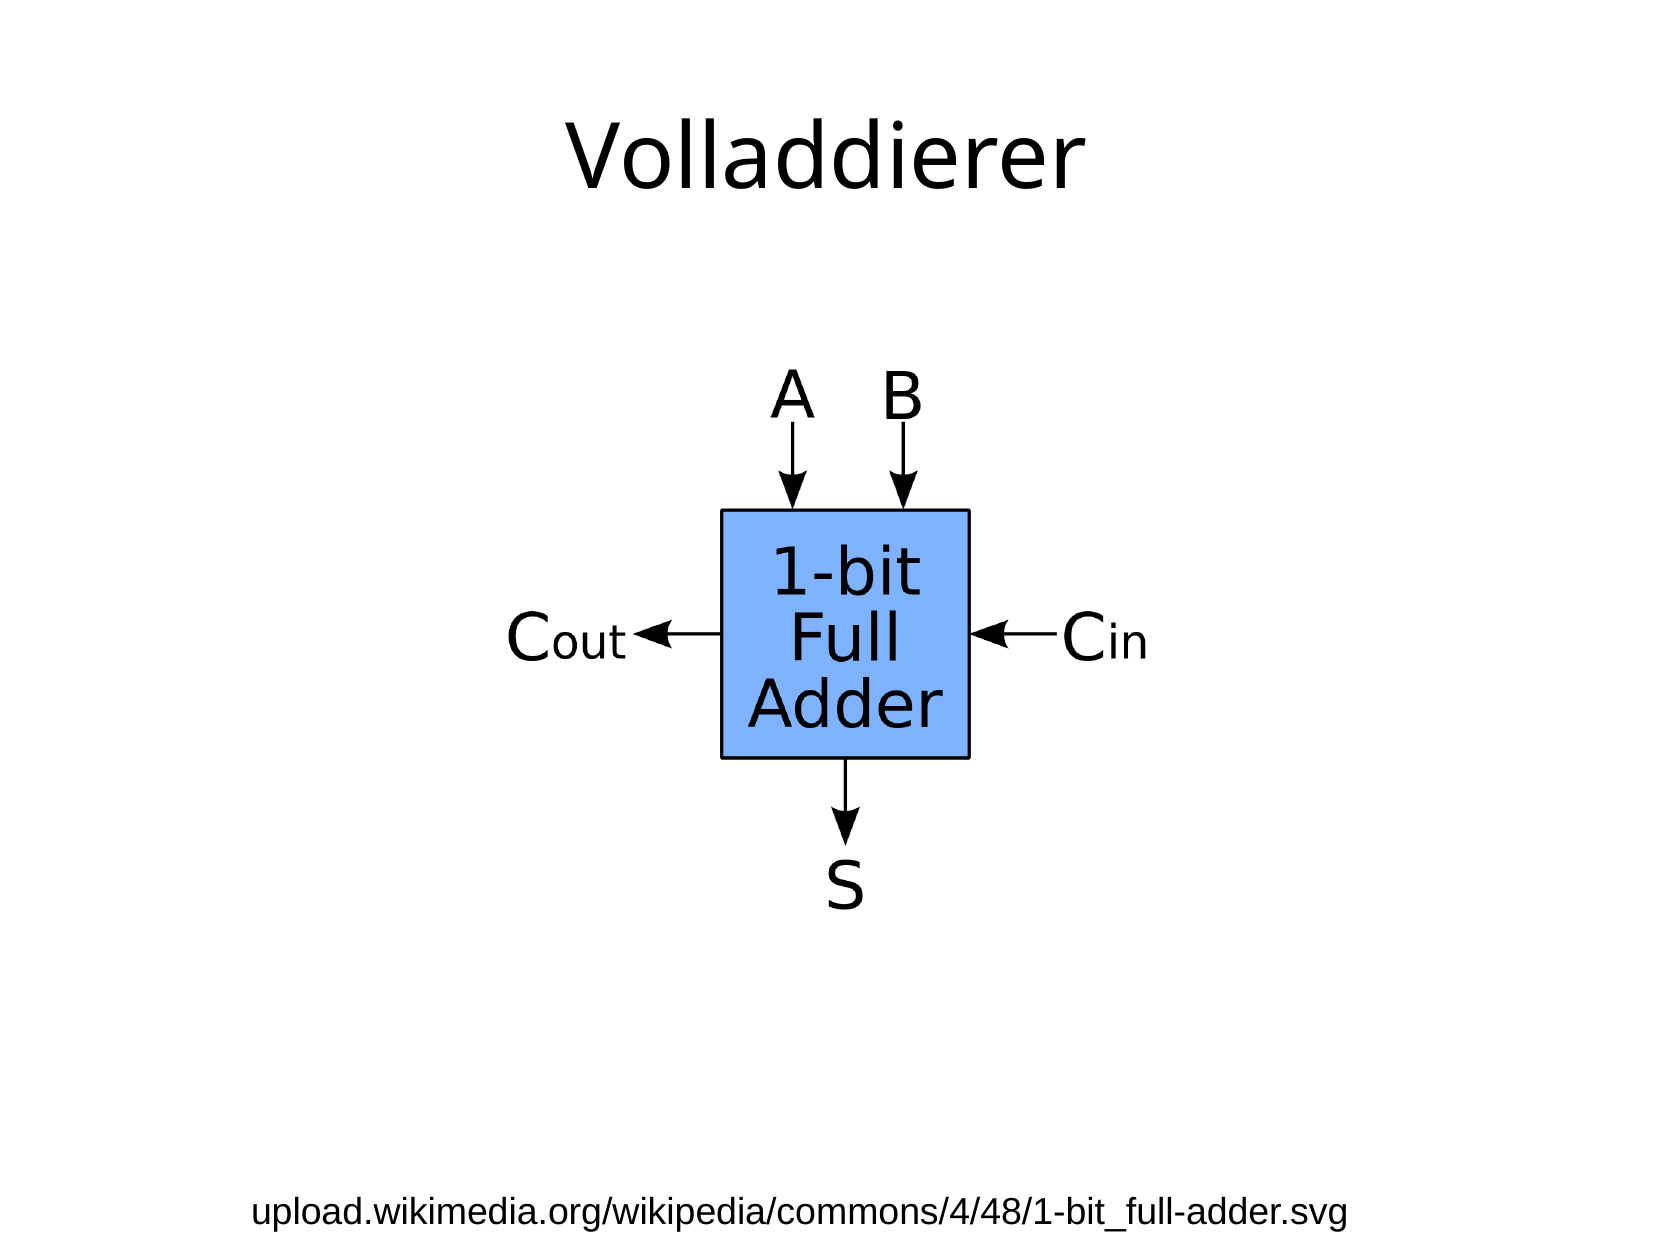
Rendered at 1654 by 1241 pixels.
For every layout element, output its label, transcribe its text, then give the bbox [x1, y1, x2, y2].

picture [472, 337, 1182, 948]
text_box upload.wikimedia.org/wikipedia/commons/4/48/1-bit_full-adder.svg [236, 1183, 1364, 1241]
title Volladdierer [82, 49, 1571, 257]
